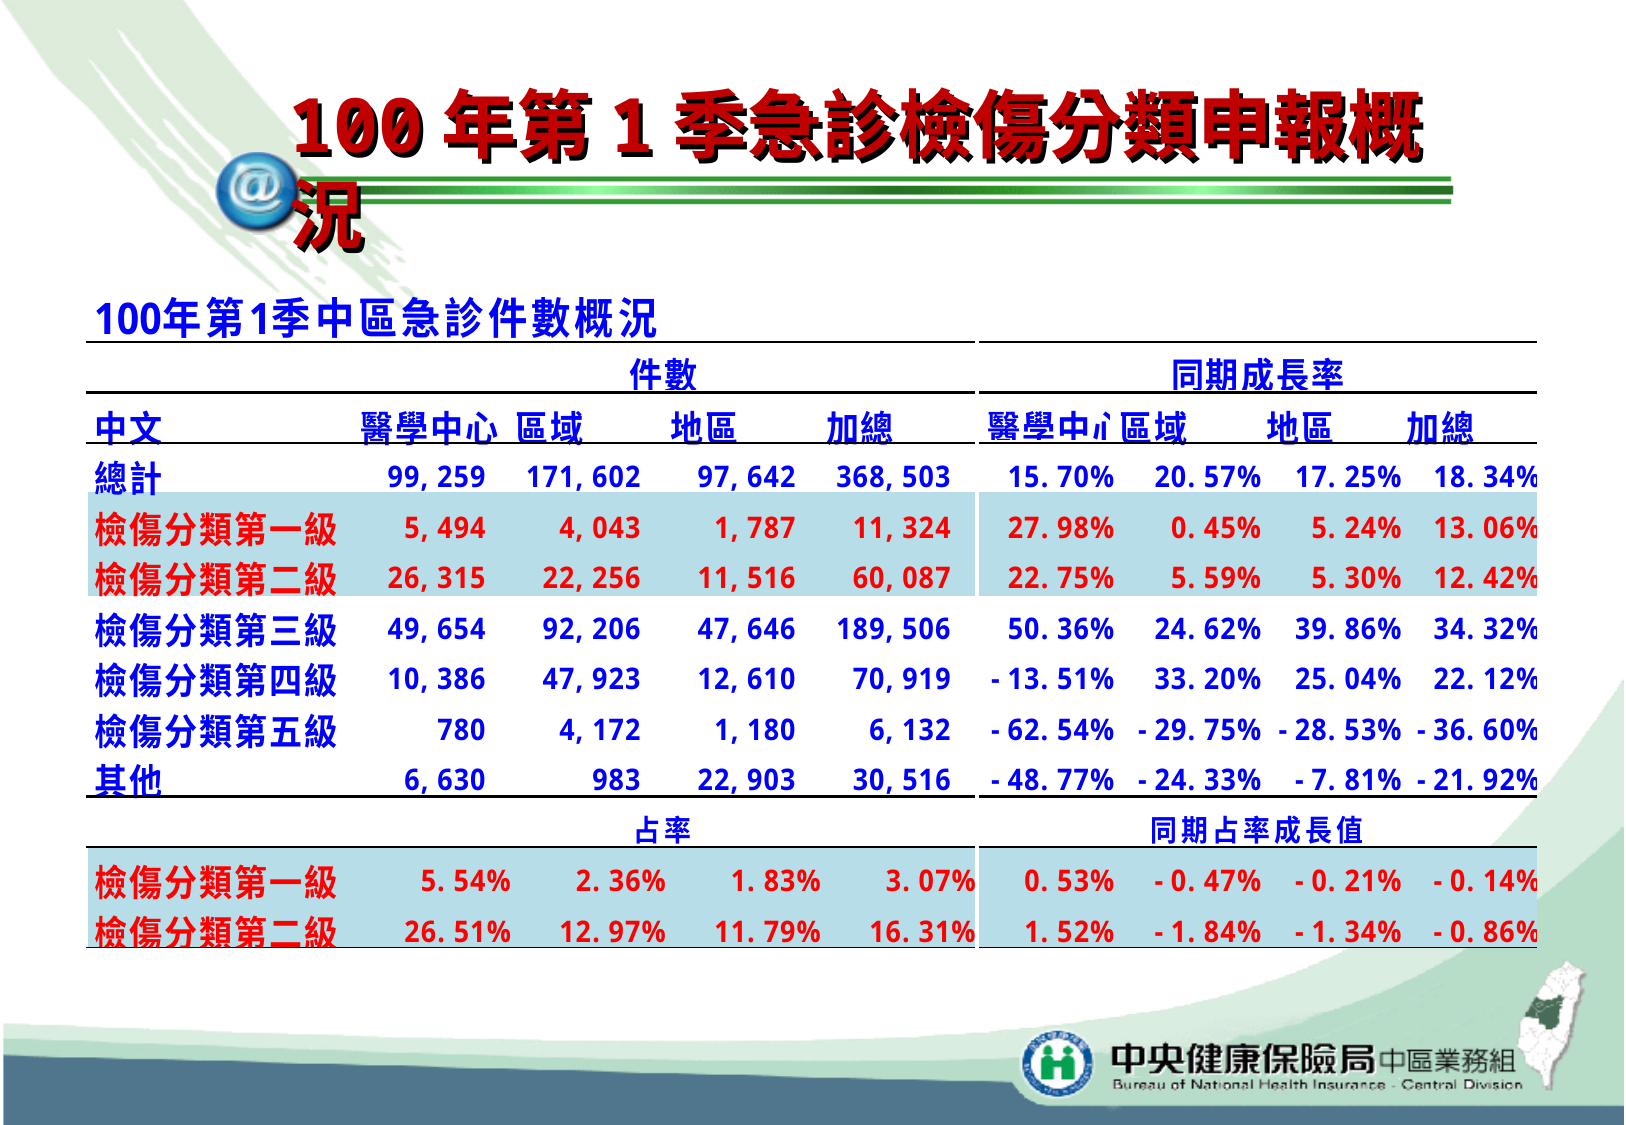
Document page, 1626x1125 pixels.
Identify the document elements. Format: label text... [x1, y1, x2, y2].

text_box 100年第1季急診檢傷分類申報概況 [273, 70, 1467, 177]
picture [85, 269, 1539, 950]
